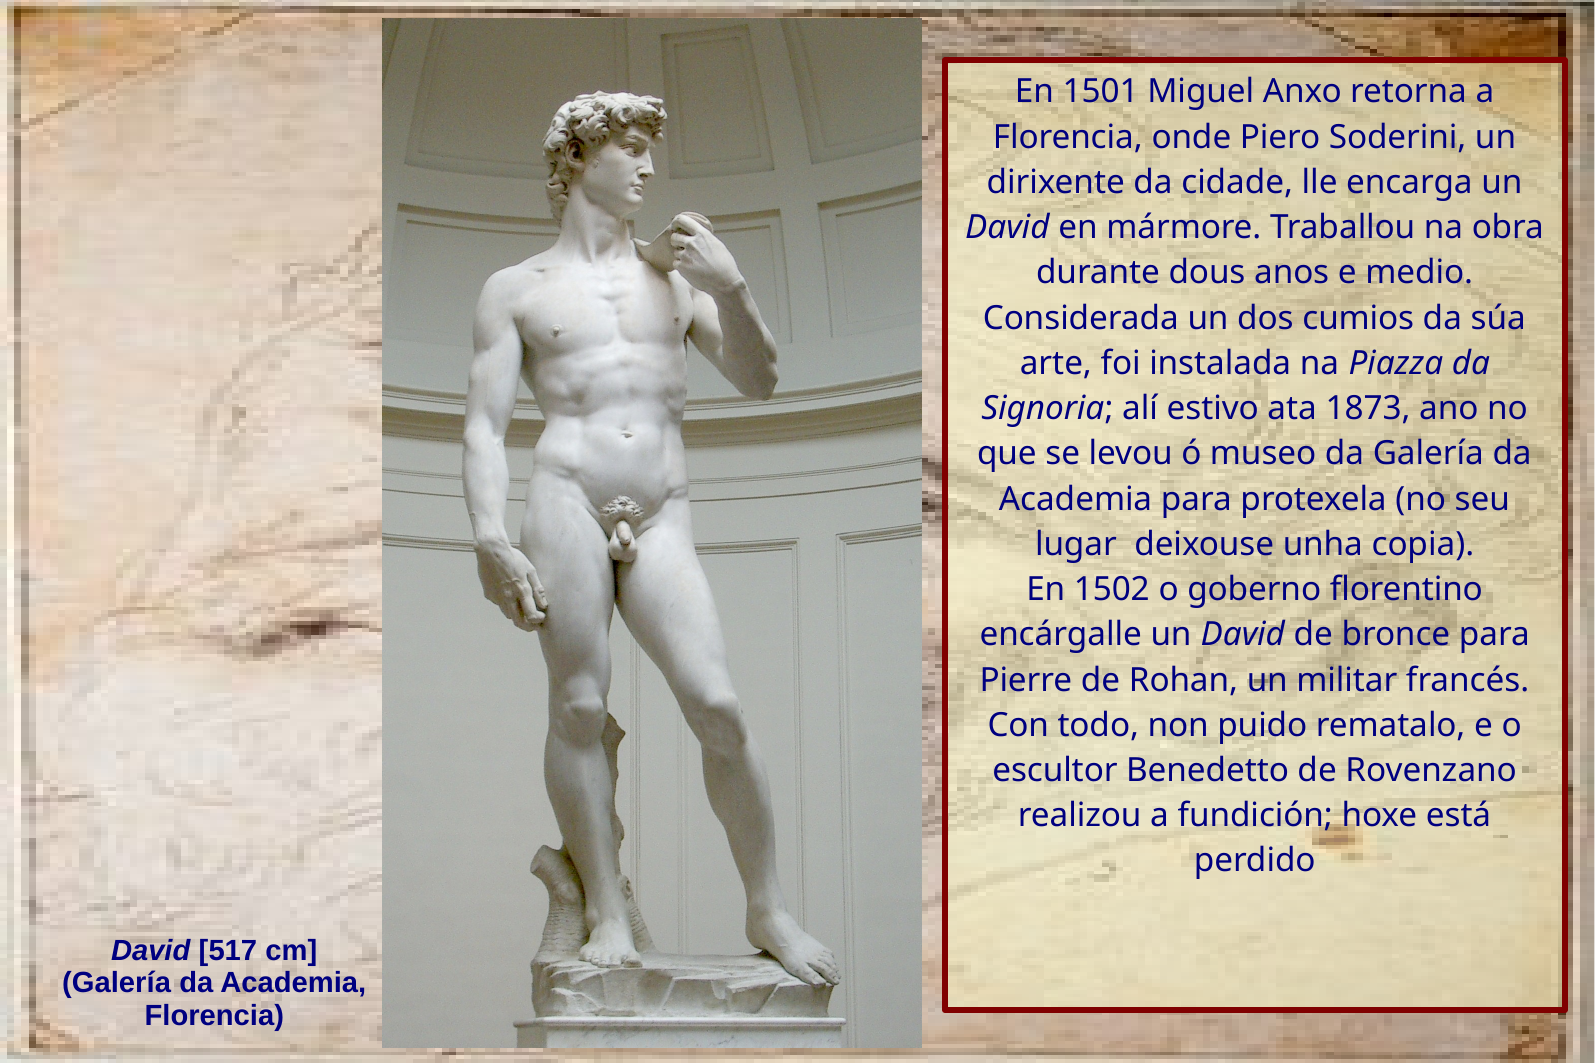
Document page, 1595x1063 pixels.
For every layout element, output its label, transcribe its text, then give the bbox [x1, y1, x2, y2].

picture [0, 0, 1595, 1063]
text_box David [517 cm] (Galería da Academia, Florencia) [47, 926, 382, 1040]
text_box En 1501 Miguel Anxo retorna a Florencia, onde Piero Soderini, un dirixente da cidade, lle encarga un David en mármore. Traballou na obra durante dous anos e medio. Considerada un dos cumios da súa arte, foi instalada na Piazza da Signoria; alí estivo ata 1873, ano no que se levou ó museo da Galería da Academia para protexela (no seu lugar deixouse unha copia). En 1502 o goberno florentino encárgalle un David de bronce para Pierre de Rohan, un militar francés. Con todo, non puido rematalo, e o escultor Benedetto de Rovenzano realizou a fundición; hoxe está perdido [944, 60, 1565, 1011]
